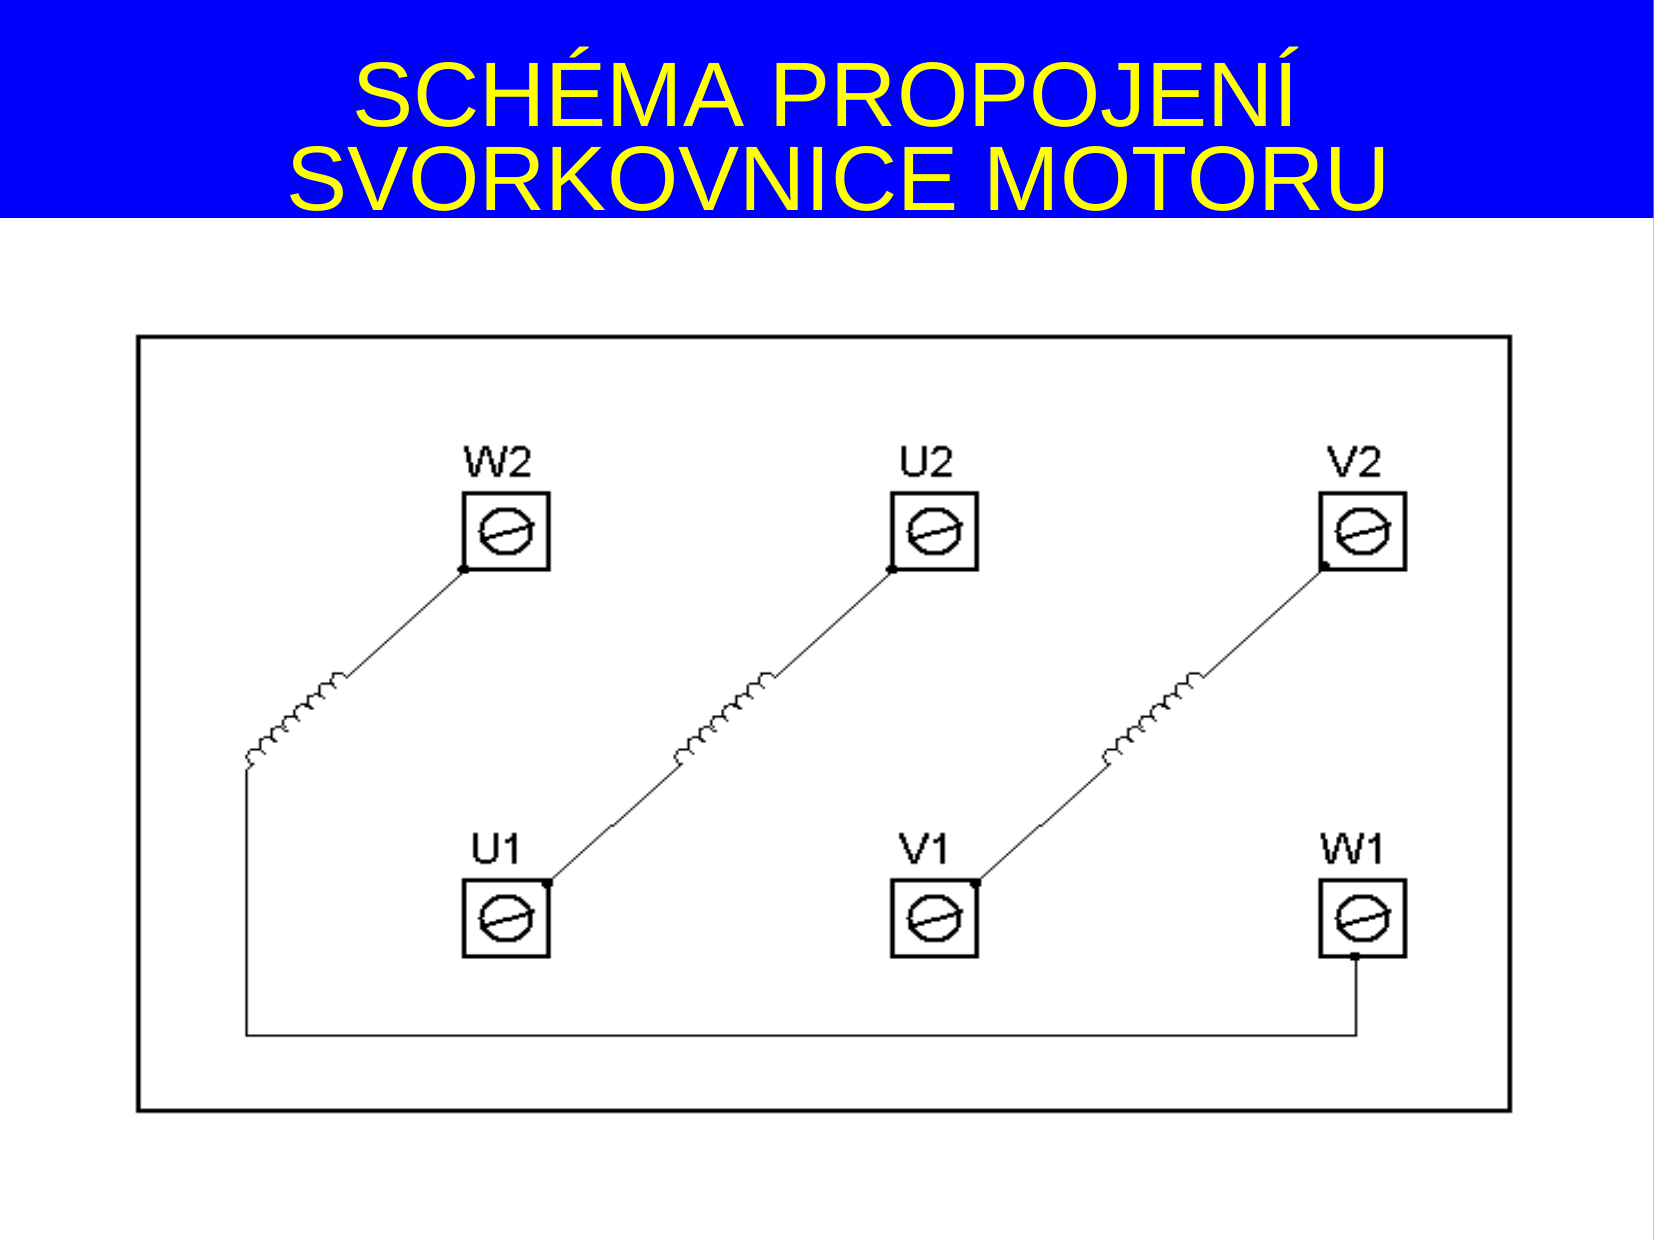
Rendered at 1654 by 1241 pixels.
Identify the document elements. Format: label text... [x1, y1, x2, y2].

picture [0, 218, 1654, 1241]
title SCHÉMA PROPOJENÍ SVORKOVNICE MOTORU [0, 29, 1654, 218]
